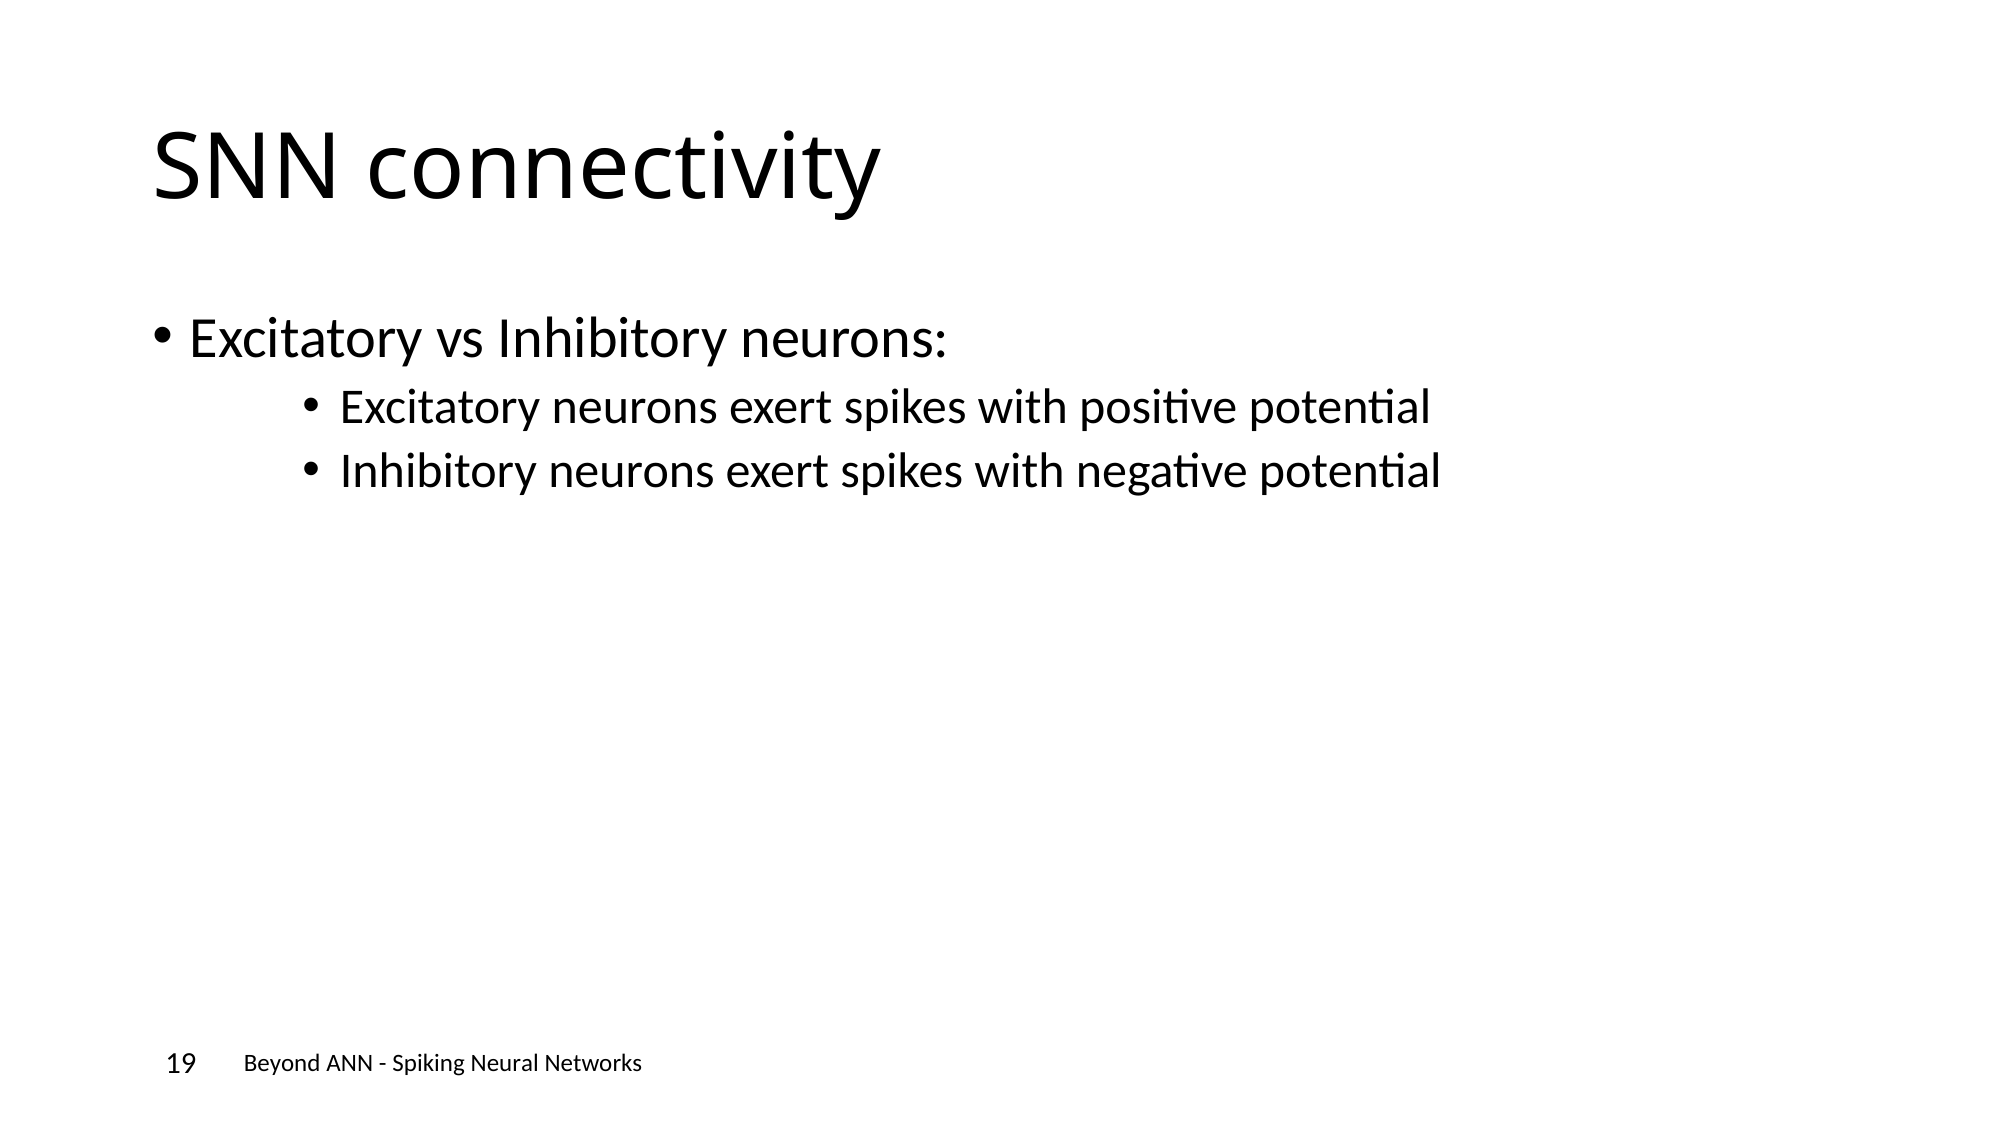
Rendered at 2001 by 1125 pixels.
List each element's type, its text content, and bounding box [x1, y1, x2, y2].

text_box Beyond ANN - Spiking Neural Networks [243, 998, 1785, 1125]
list Excitatory vs Inhibitory neurons: Excitatory neurons exert spikes with positive potential Inhibitory neurons exert spikes with negative potential [137, 299, 1863, 1014]
text_box [0, 999, 244, 1125]
title SNN connectivity [137, 59, 1863, 278]
